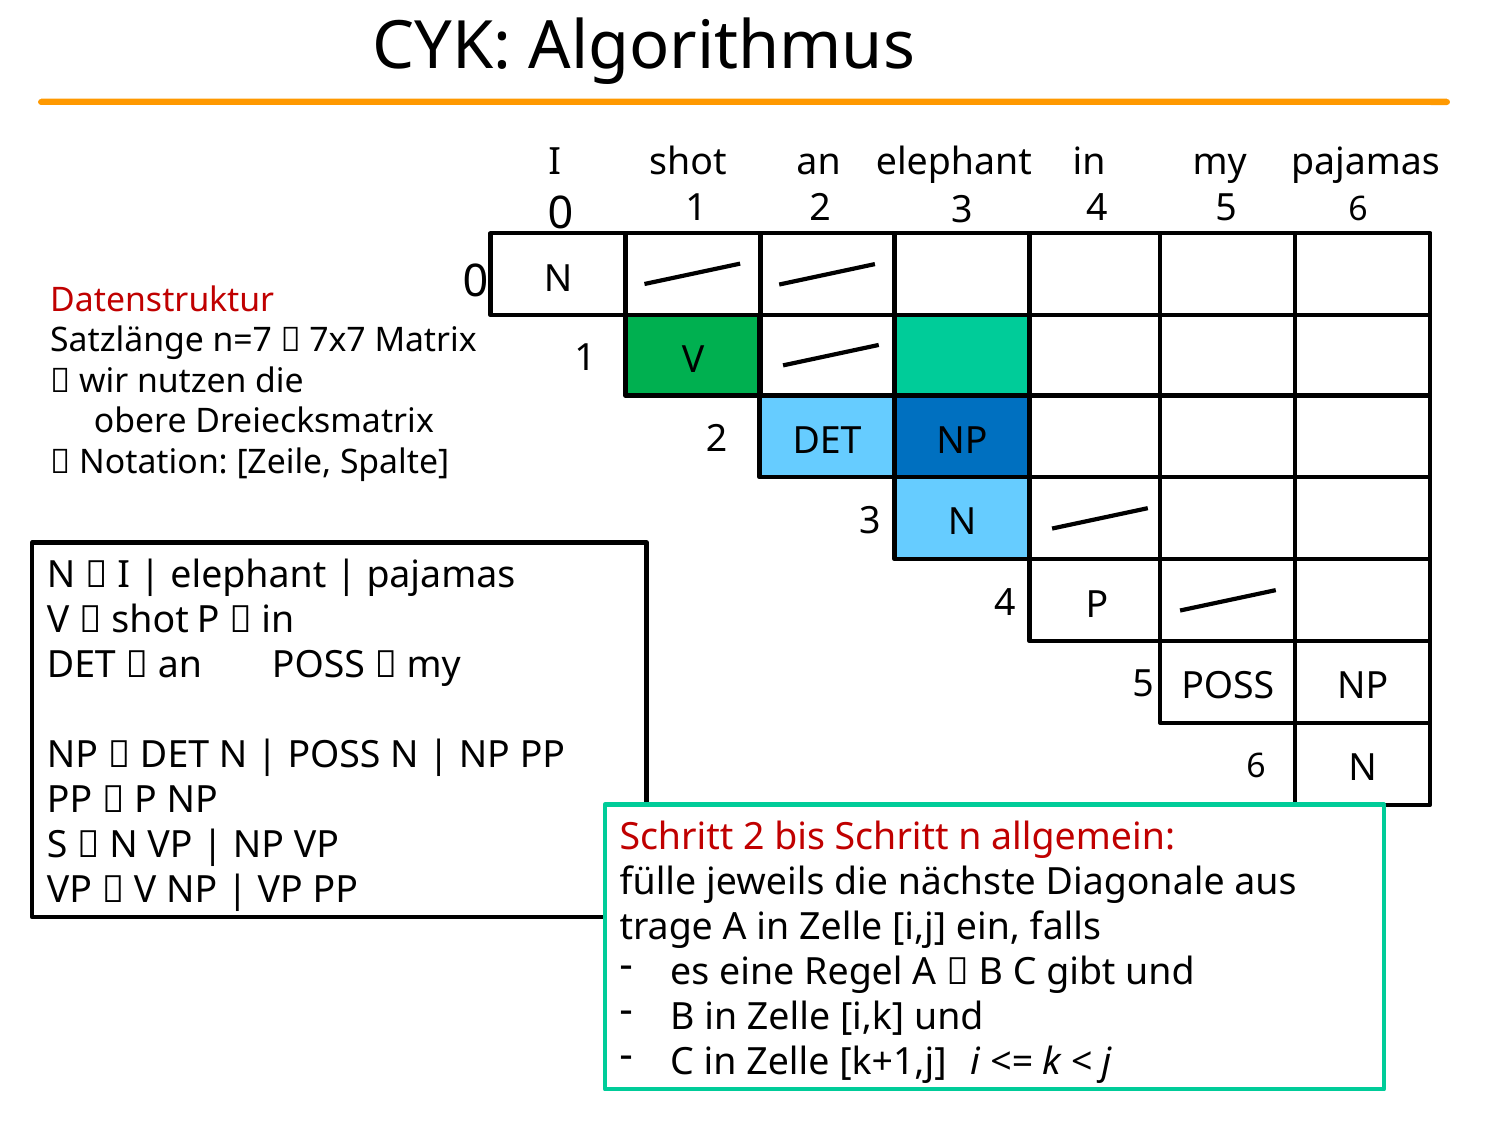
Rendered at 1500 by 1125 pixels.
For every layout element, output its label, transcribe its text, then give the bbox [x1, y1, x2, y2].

text_box N [1294, 722, 1431, 805]
text_box elephant [933, 156, 945, 172]
text_box 1 [685, 183, 707, 229]
text_box 1 [574, 332, 596, 379]
text_box N [894, 477, 1029, 560]
text_box 3 [951, 185, 973, 231]
text_box shot [649, 137, 727, 183]
text_box 2 [809, 183, 831, 229]
text_box [894, 232, 1431, 641]
text_box in [1072, 137, 1106, 183]
text_box pajamas [1297, 156, 1309, 172]
text_box NP [894, 395, 1029, 477]
text_box 5 [1215, 183, 1237, 229]
text_box N [490, 233, 623, 316]
text_box 2 [705, 413, 728, 459]
text_box 0 [547, 183, 574, 238]
text_box DET [759, 395, 894, 478]
text_box Datenstruktur Satzlänge n=7  7x7 Matrix  wir nutzen die obere Dreiecksmatrix  Notation: [Zeile, Spalte] [35, 270, 504, 488]
text_box Schritt 2 bis Schritt n allgemein: fülle jeweils die nächste Diagonale aus trage A in Zelle [i,j] ein, falls es eine Regel A  B C gibt und B in Zelle [i,k] und C in Zelle [k+1,j] i <= k < j [604, 804, 1385, 1090]
text_box an [796, 137, 841, 183]
text_box 3 [859, 495, 881, 541]
title CYK: Algorithmus [0, 0, 1288, 127]
text_box 0 [462, 251, 489, 270]
text_box 5 [1132, 659, 1154, 705]
text_box 4 [994, 577, 1016, 623]
text_box 6 [1246, 743, 1276, 784]
text_box I [548, 137, 562, 183]
text_box V [625, 314, 757, 396]
text_box N  I | elephant | pajamas V  shot P  in DET  an POSS  my NP  DET N | POSS N | NP PP PP  P NP S  N VP | NP VP VP  V NP | VP PP [32, 542, 647, 918]
text_box elephant [875, 137, 1032, 183]
text_box 4 [1086, 183, 1108, 229]
text_box NP [1295, 641, 1431, 722]
text_box P [1029, 559, 1160, 642]
text_box pajamas [1291, 137, 1440, 183]
text_box POSS [1160, 641, 1295, 724]
text_box 6 [1348, 186, 1378, 228]
text_box my [1192, 137, 1247, 183]
